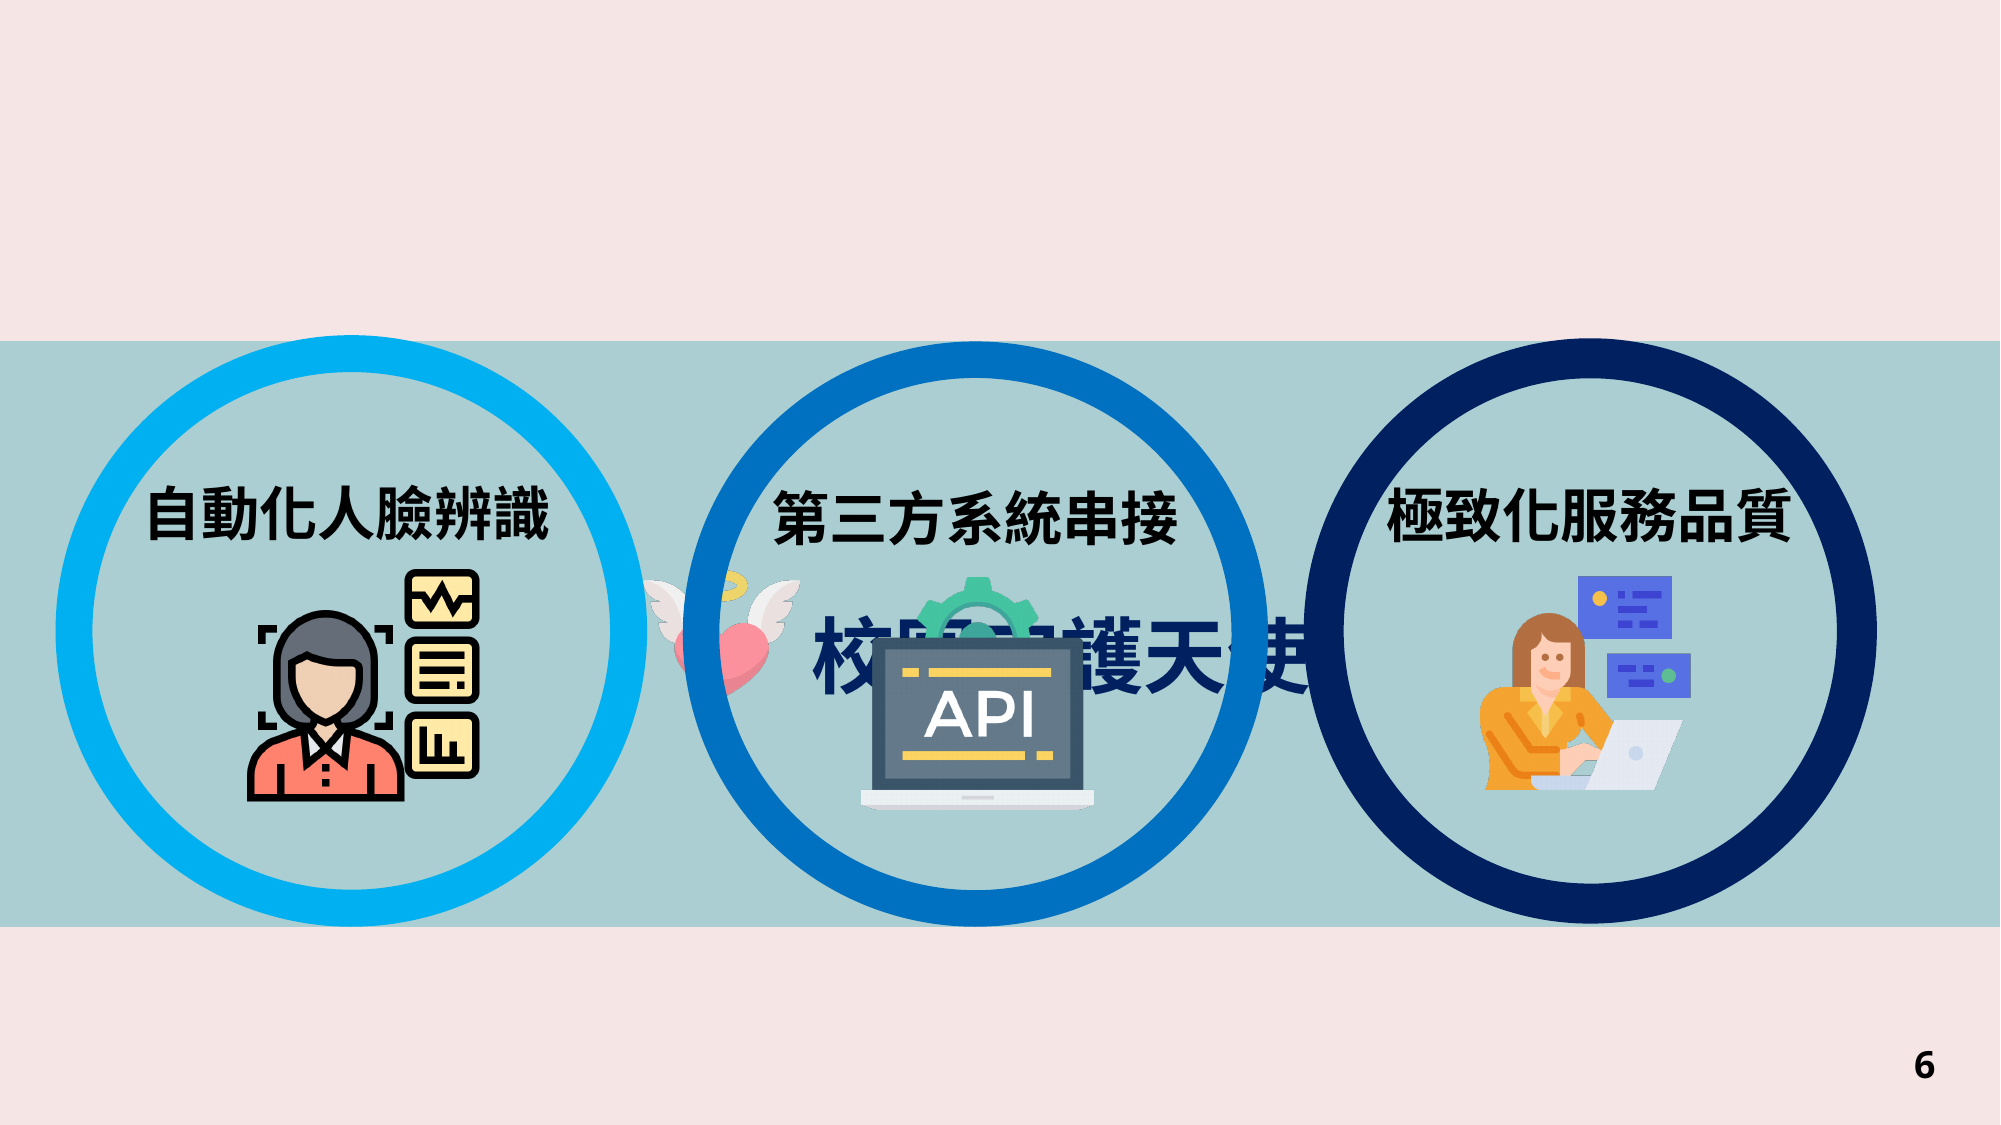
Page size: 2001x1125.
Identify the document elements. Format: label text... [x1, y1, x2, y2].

picture [643, 555, 693, 713]
picture [1469, 565, 1701, 801]
text_box 校園守護天使 [1094, 597, 1231, 714]
text_box 校園守護天使 [1258, 597, 1315, 714]
picture [861, 577, 1094, 810]
picture [720, 555, 800, 713]
text_box 自動化人臉辨識 [128, 470, 566, 555]
text_box 校園守護天使 [796, 597, 861, 714]
text_box 6 [1899, 1033, 1951, 1094]
text_box 極致化服務品質 [1371, 471, 1809, 556]
text_box 第三方系統串接 [756, 474, 1194, 560]
picture [243, 565, 483, 805]
text_box [0, 335, 2000, 927]
